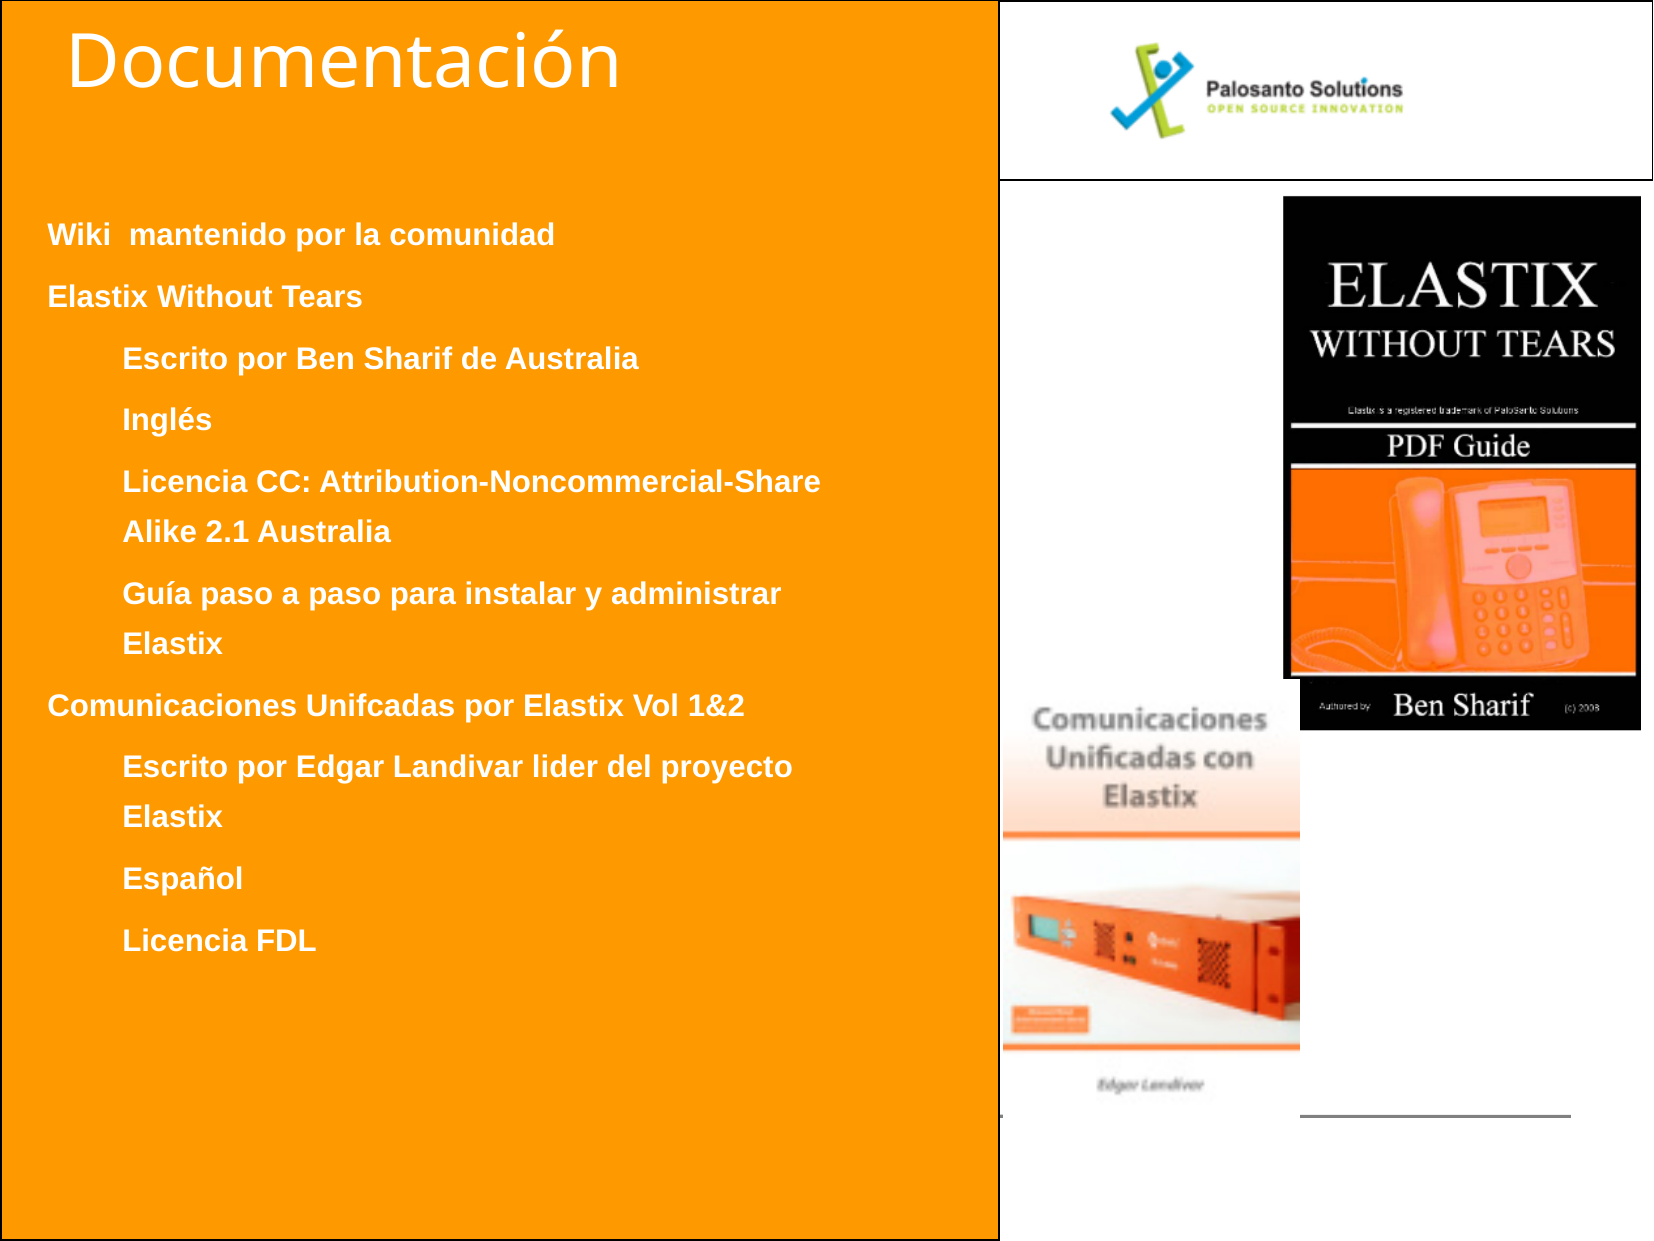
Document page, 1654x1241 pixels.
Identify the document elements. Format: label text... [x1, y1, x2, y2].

title Documentación [50, 0, 879, 194]
text_box [0, 0, 1653, 1241]
picture [1102, 42, 1415, 142]
text_box Wiki mantenido por la comunidad Elastix Without Tears Escrito por Ben Sharif de Australia Inglés Licencia CC: Attribution-Noncommercial-Share Alike 2.1 Australia Guía paso a paso para instalar y administrar Elastix Comunicaciones Unifcadas por Elastix Vol 1&2 Escrito por Edgar Landivar lider del proyecto Elastix Español Licencia FDL [32, 194, 879, 966]
picture [1003, 195, 1641, 1123]
